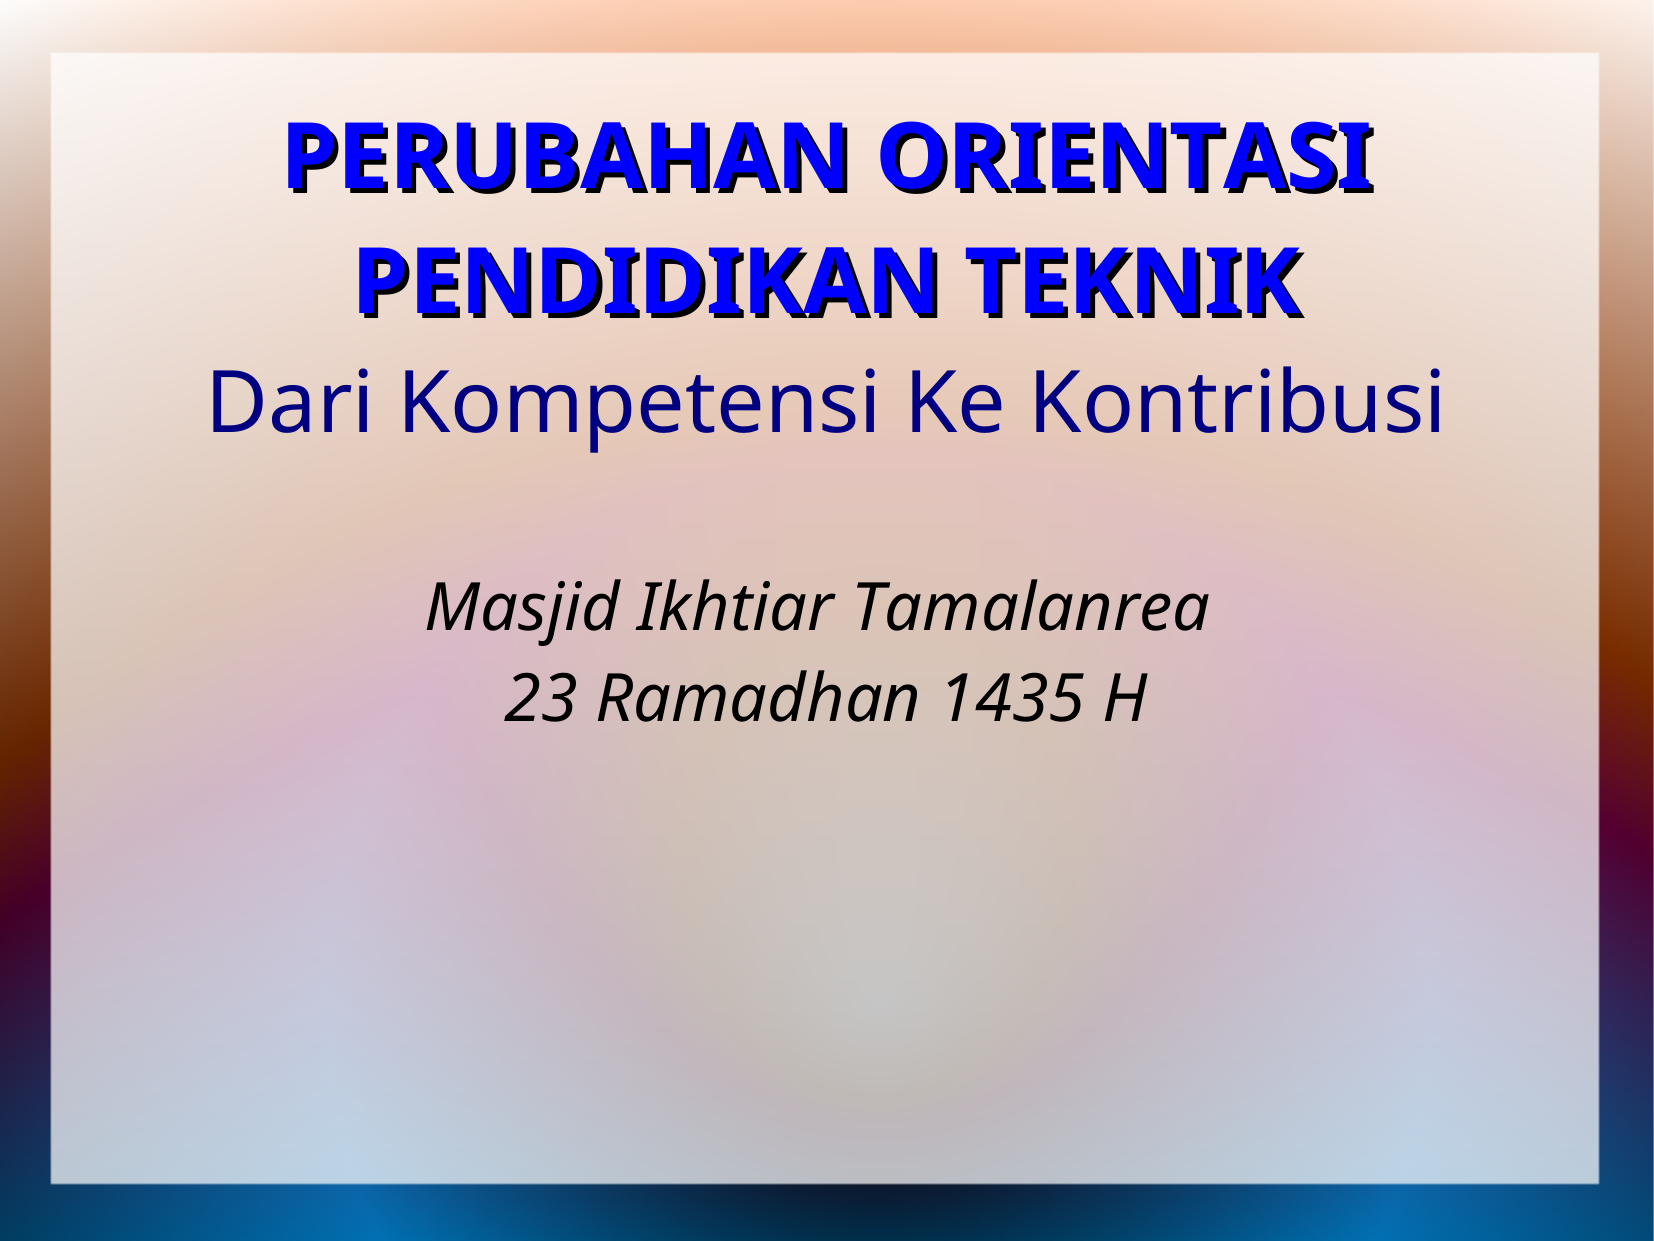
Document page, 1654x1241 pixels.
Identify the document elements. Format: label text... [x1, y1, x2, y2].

picture [0, 0, 1654, 1241]
subtitle Masjid Ikhtiar Tamalanrea 23 Ramadhan 1435 H [82, 290, 1571, 1010]
title PERUBAHAN ORIENTASI PENDIDIKAN TEKNIK Dari Kompetensi Ke Kontribusi [82, 123, 1571, 290]
